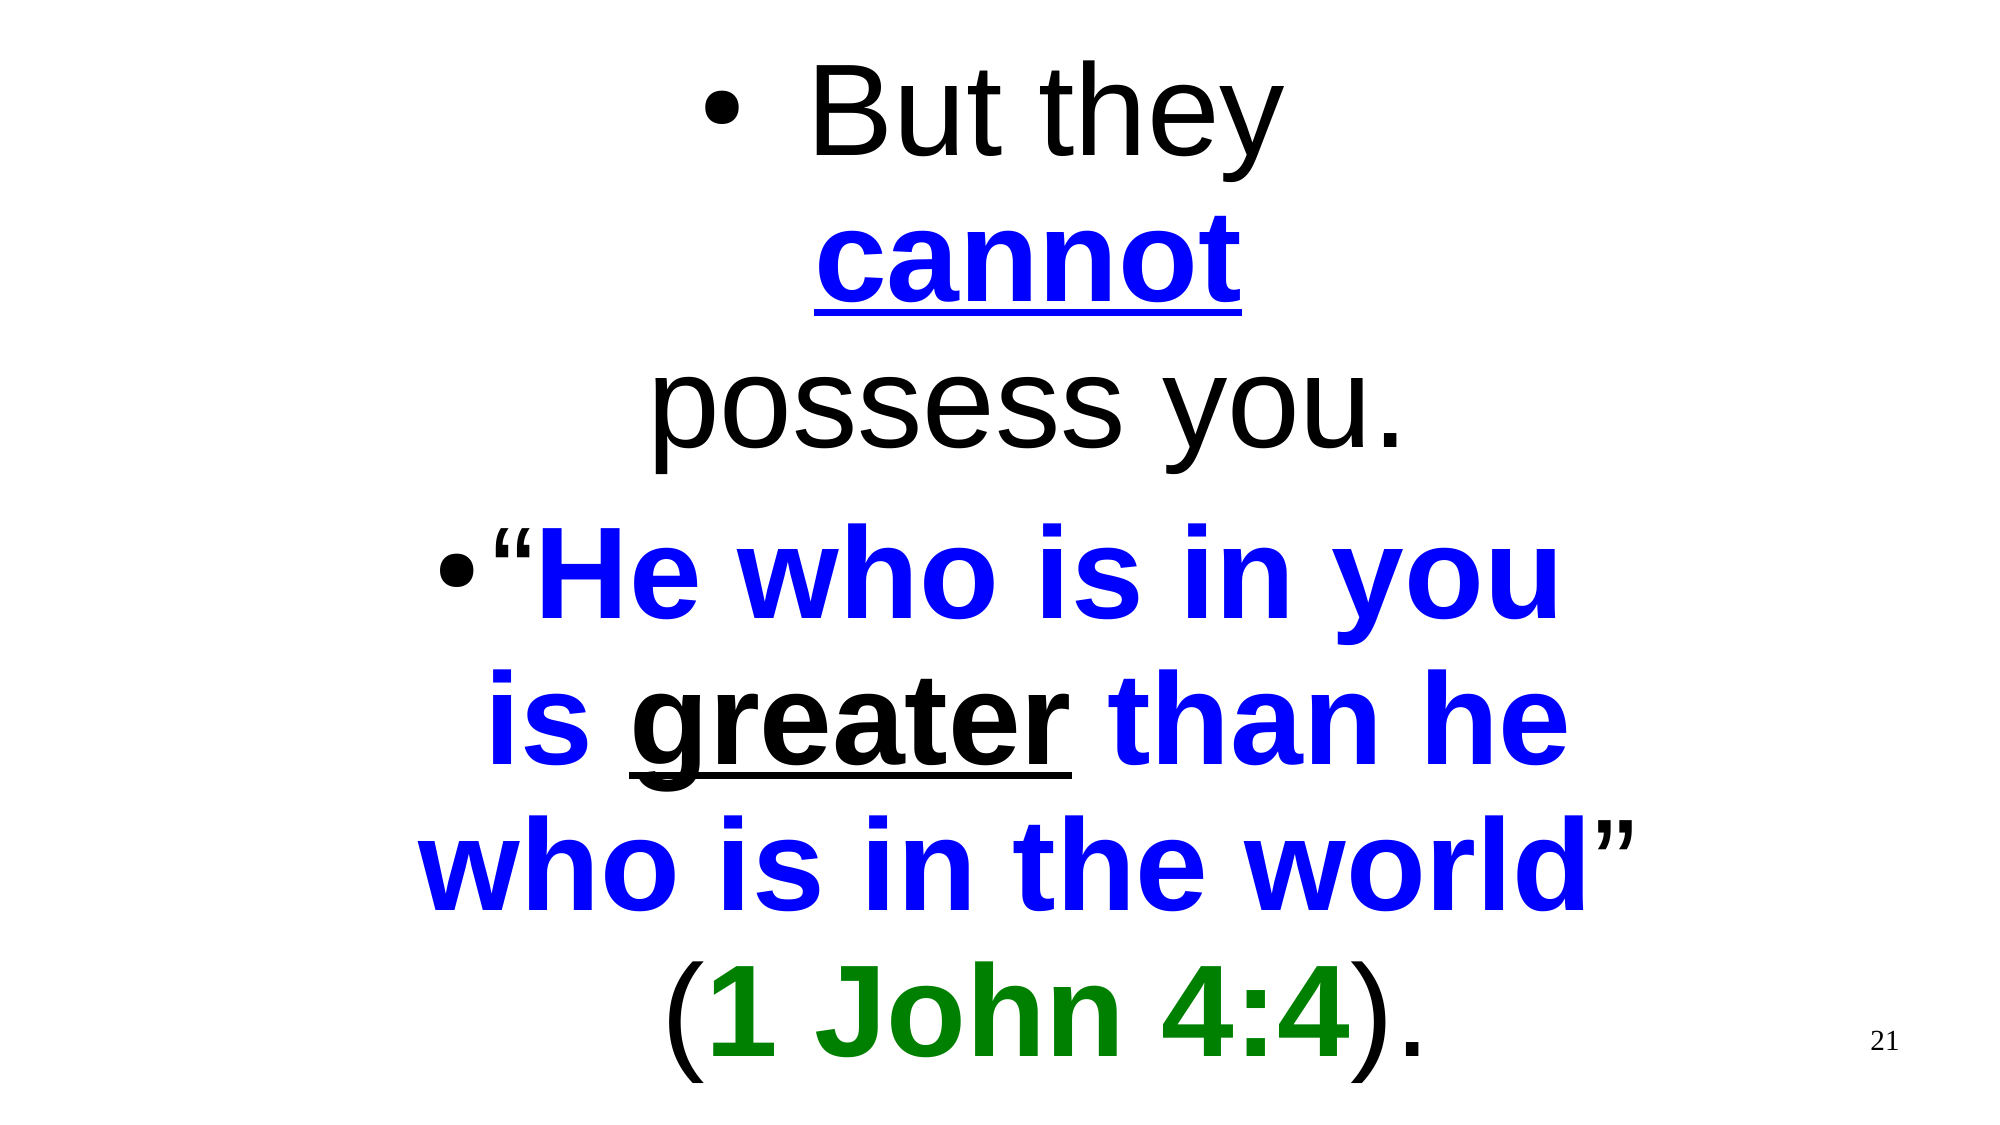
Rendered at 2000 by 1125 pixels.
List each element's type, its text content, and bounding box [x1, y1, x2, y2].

list But they cannot possess you. “He who is in you is greater than he who is in the world” (1 John 4:4). [37, 37, 1988, 1088]
